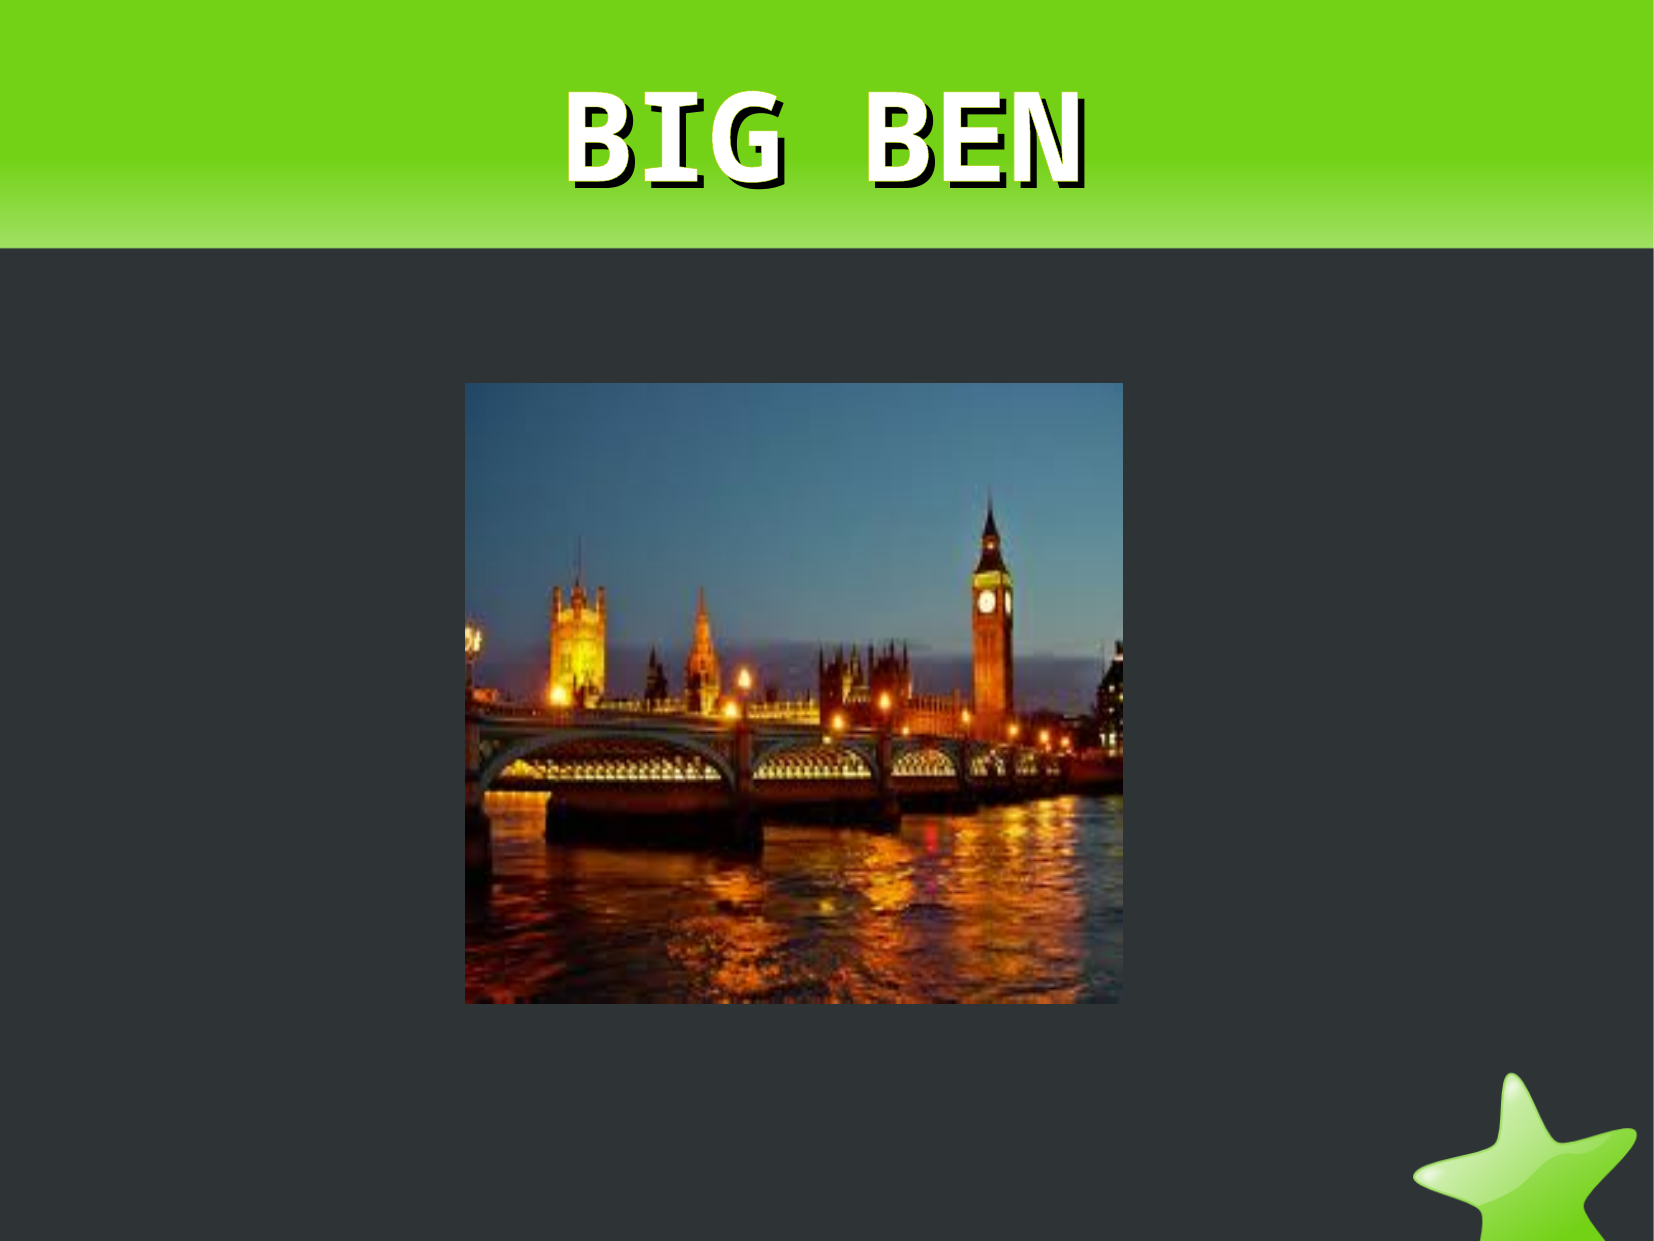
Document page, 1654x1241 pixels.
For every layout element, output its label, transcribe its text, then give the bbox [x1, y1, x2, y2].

title BIG BEN [76, 36, 1565, 229]
picture [0, 0, 1654, 1241]
